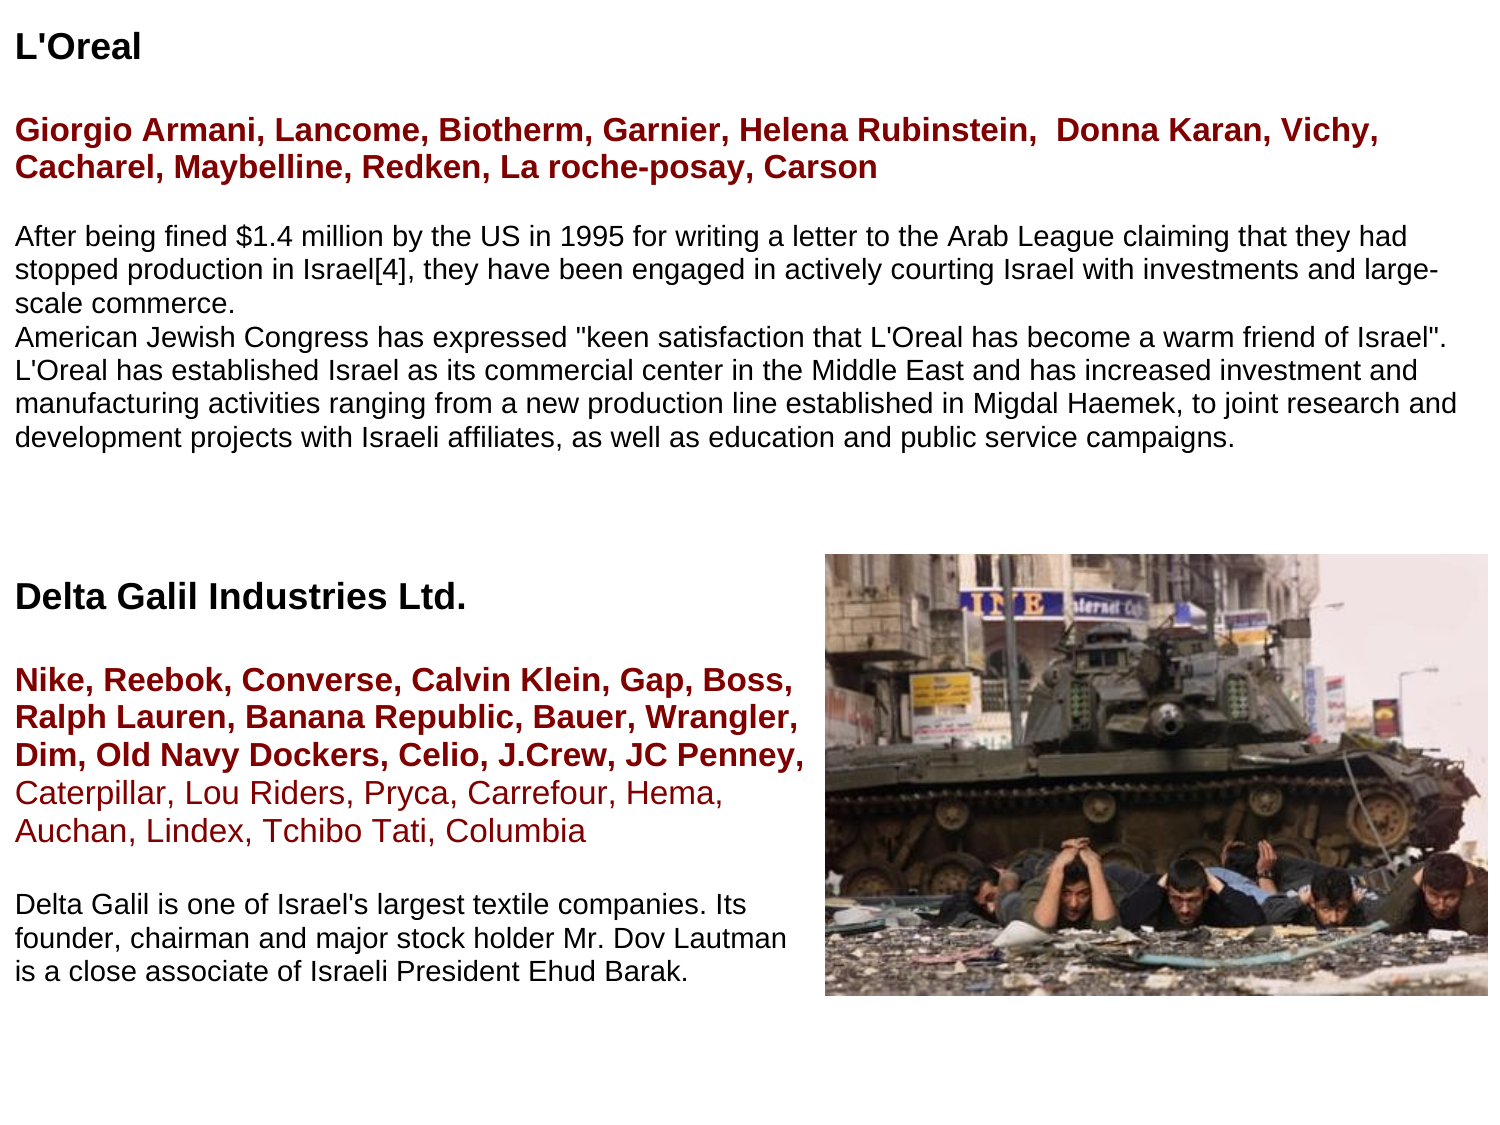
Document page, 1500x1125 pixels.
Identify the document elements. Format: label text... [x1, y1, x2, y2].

text_box L'Oreal Giorgio Armani, Lancome, Biotherm, Garnier, Helena Rubinstein, Donna Karan, Vichy, Cacharel, Maybelline, Redken, La roche-posay, Carson After being fined $1.4 million by the US in 1995 for writing a letter to the Arab League claiming that they had stopped production in Israel[4], they have been engaged in actively courting Israel with investments and large- scale commerce. American Jewish Congress has expressed "keen satisfaction that L'Oreal has become a warm friend of Israel". L'Oreal has established Israel as its commercial center in the Middle East and has increased investment and manufacturing activities ranging from a new production line established in Migdal Haemek, to joint research and development projects with Israeli affiliates, as well as education and public service campaigns. [0, 24, 1500, 513]
picture [825, 554, 1488, 996]
text_box Delta Galil Industries Ltd. Nike, Reebok, Converse, Calvin Klein, Gap, Boss, Ralph Lauren, Banana Republic, Bauer, Wrangler, Dim, Old Navy Dockers, Celio, J.Crew, JC Penney, Caterpillar, Lou Riders, Pryca, Carrefour, Hema, Auchan, Lindex, Tchibo Tati, Columbia Delta Galil is one of Israel's largest textile companies. Its founder, chairman and major stock holder Mr. Dov Lautman is a close associate of Israeli President Ehud Barak. [0, 574, 826, 1050]
